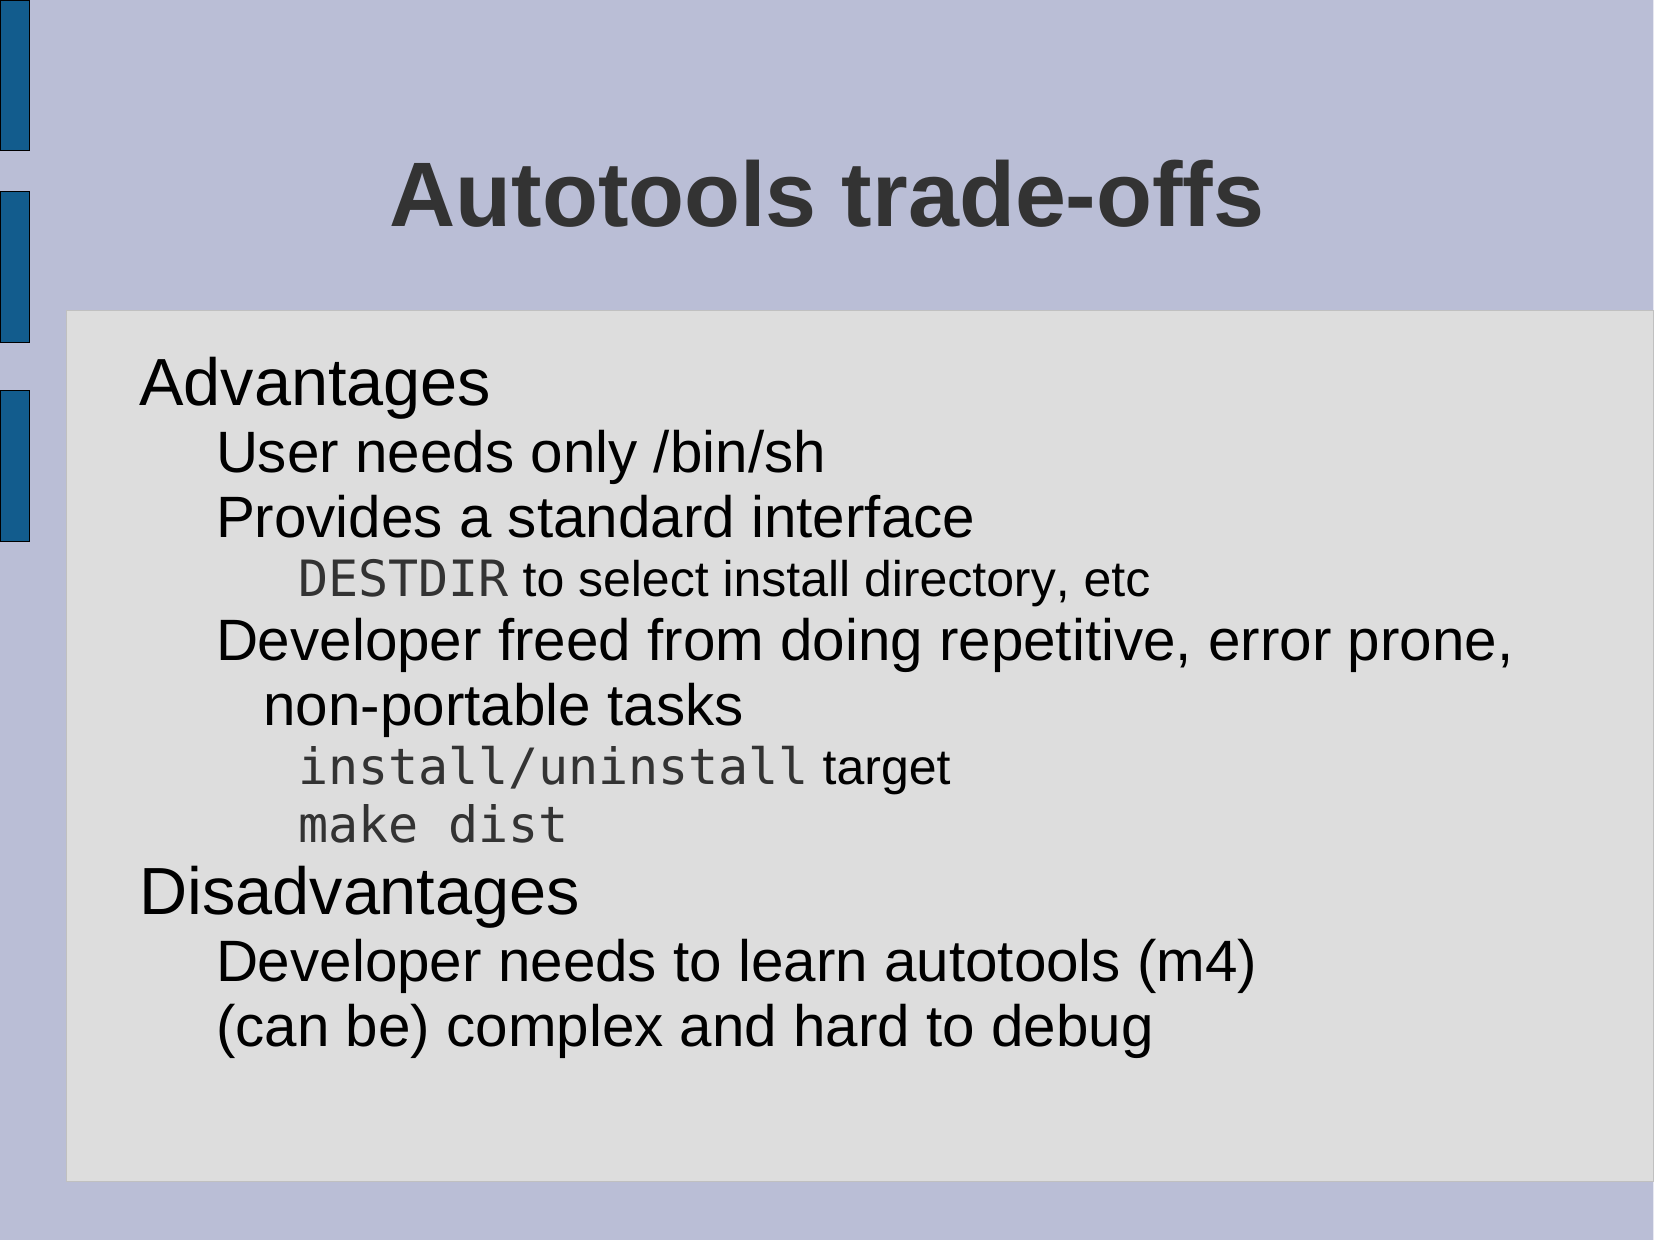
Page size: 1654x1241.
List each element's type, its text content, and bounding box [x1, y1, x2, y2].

title Autotools trade-offs [121, 98, 1534, 291]
list Advantages User needs only /bin/sh Provides a standard interface DESTDIR to select install directory, etc Developer freed from doing repetitive, error prone, non-portable tasks install/uninstall target make dist Disadvantages Developer needs to learn autotools (m4) (can be) complex and hard to debug [121, 344, 1534, 1112]
